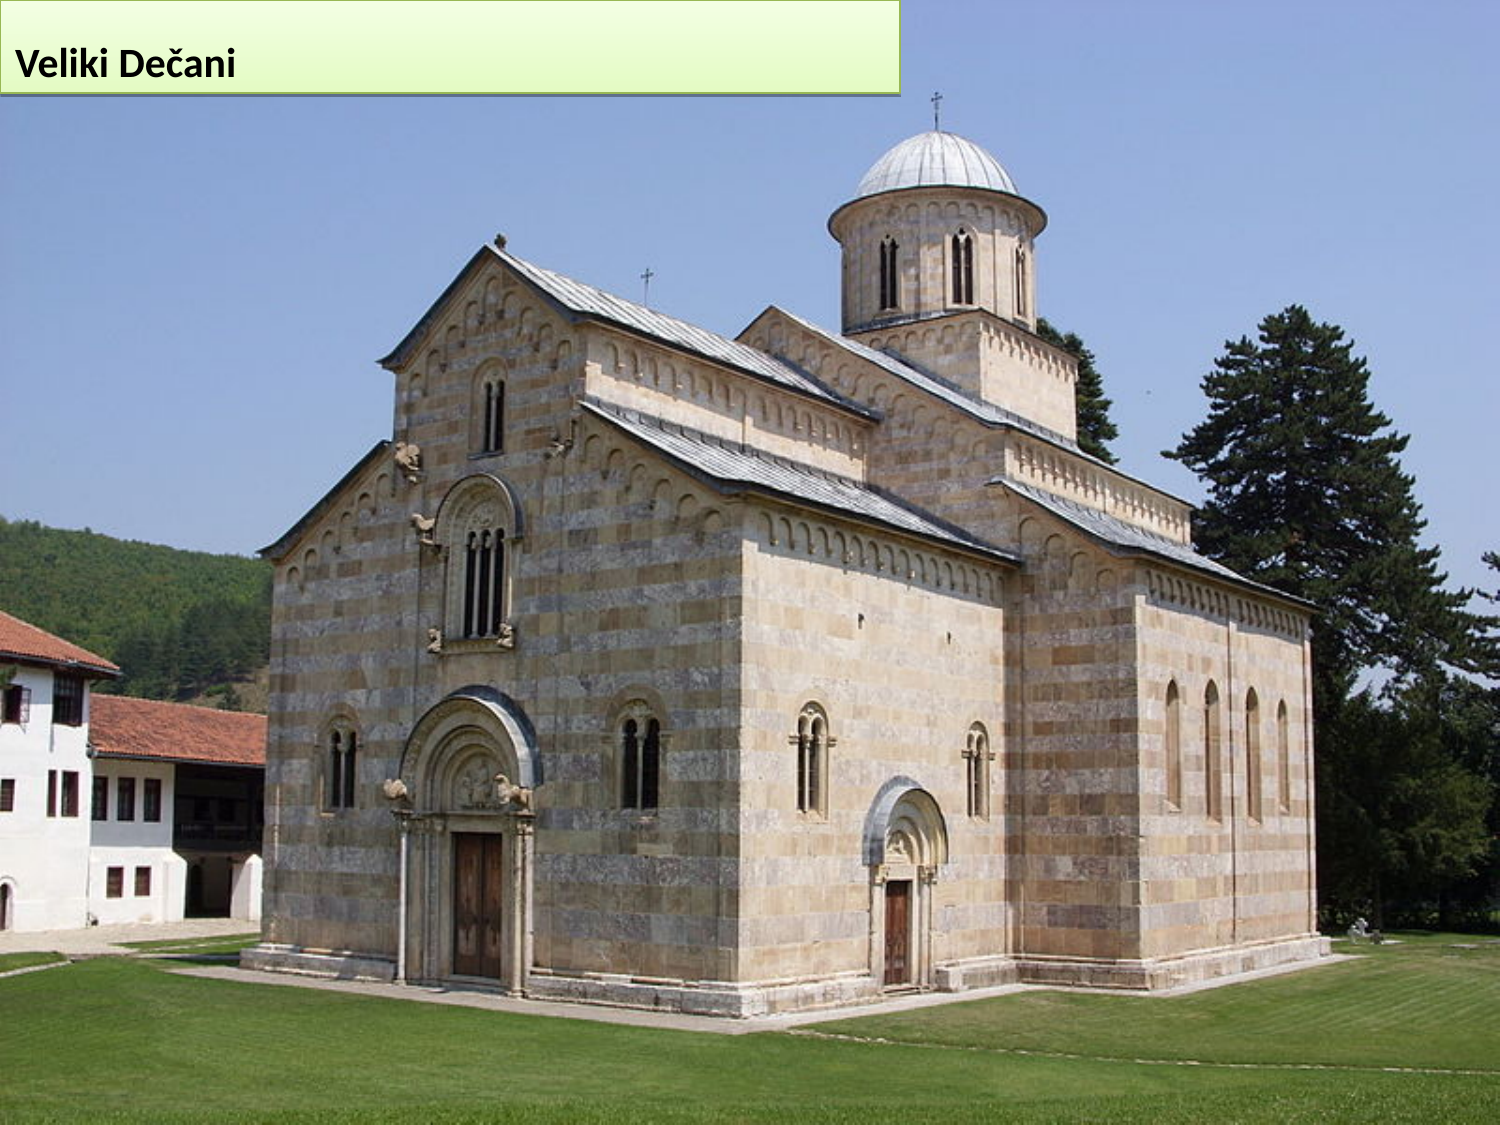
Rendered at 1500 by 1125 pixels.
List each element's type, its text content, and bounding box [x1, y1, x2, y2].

picture [0, 0, 1500, 1125]
title Veliki Dečani [0, 0, 900, 93]
